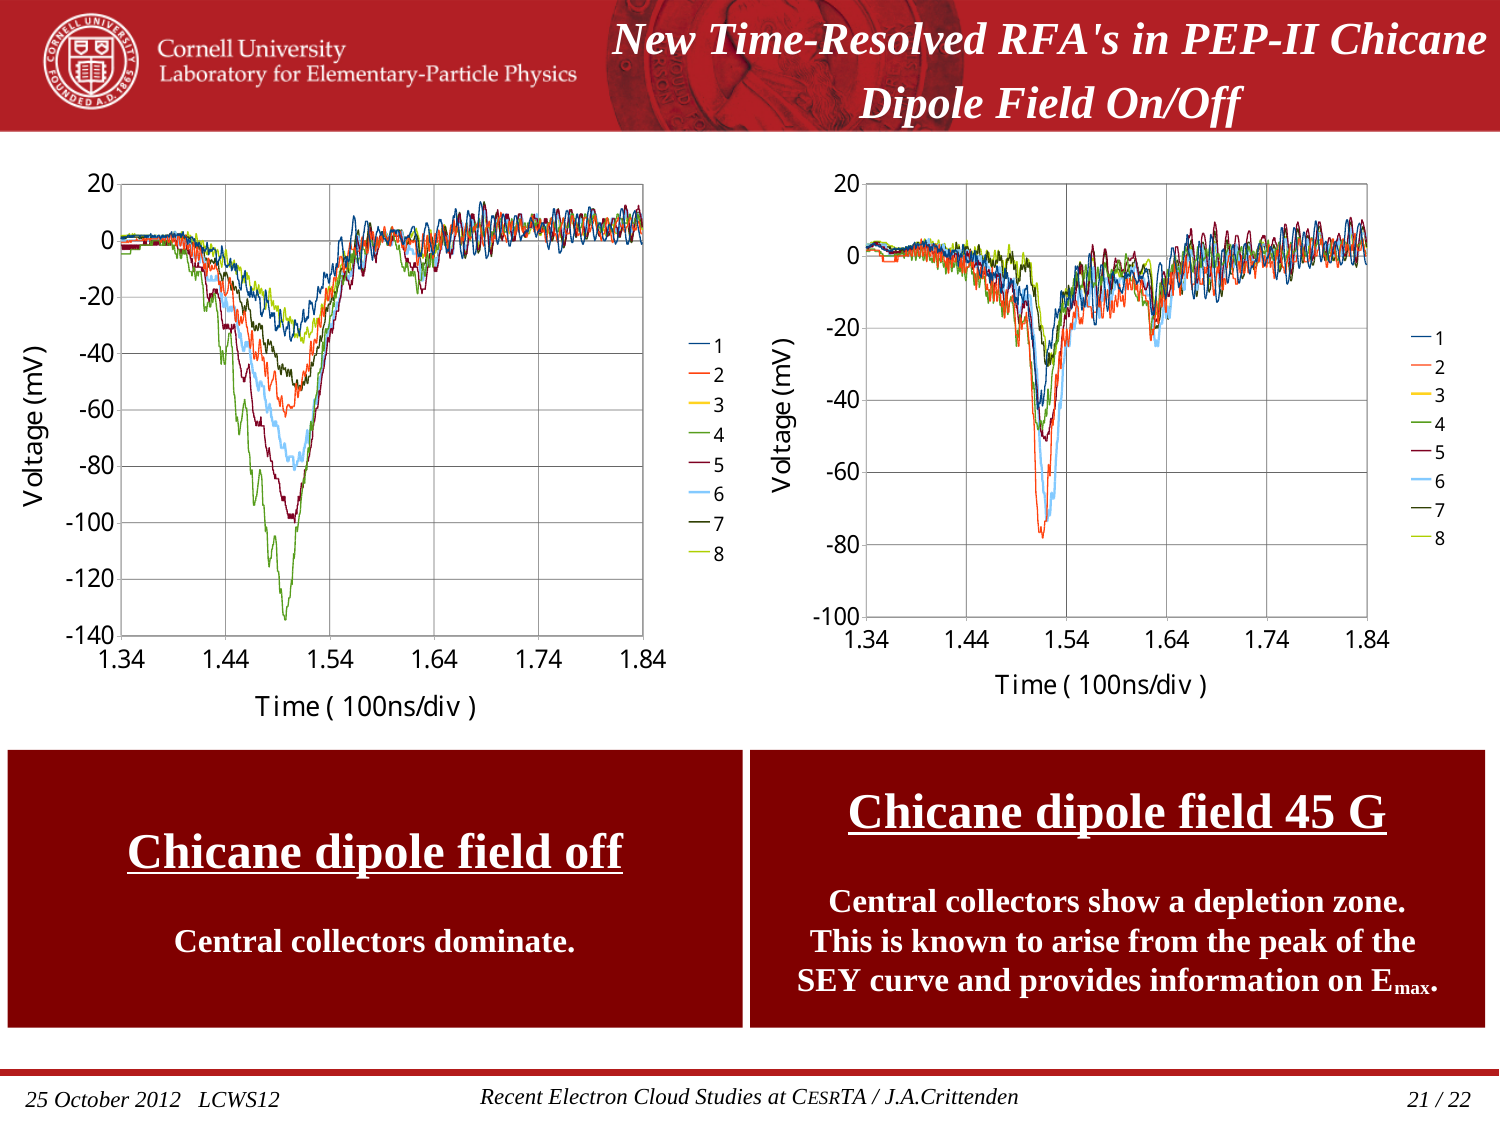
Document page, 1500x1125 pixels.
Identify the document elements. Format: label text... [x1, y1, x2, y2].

picture [0, 0, 1500, 132]
text_box Chicane dipole field off Central collectors dominate. [7, 749, 743, 1028]
picture [0, 156, 1471, 751]
text_box Chicane dipole field 45 G Central collectors show a depletion zone. This is known to arise from the peak of the SEY curve and provides information on Emax. [750, 749, 1486, 1028]
title New Time-Resolved RFA's in PEP-II Chicane Dipole Field On/Off [600, 0, 1500, 128]
